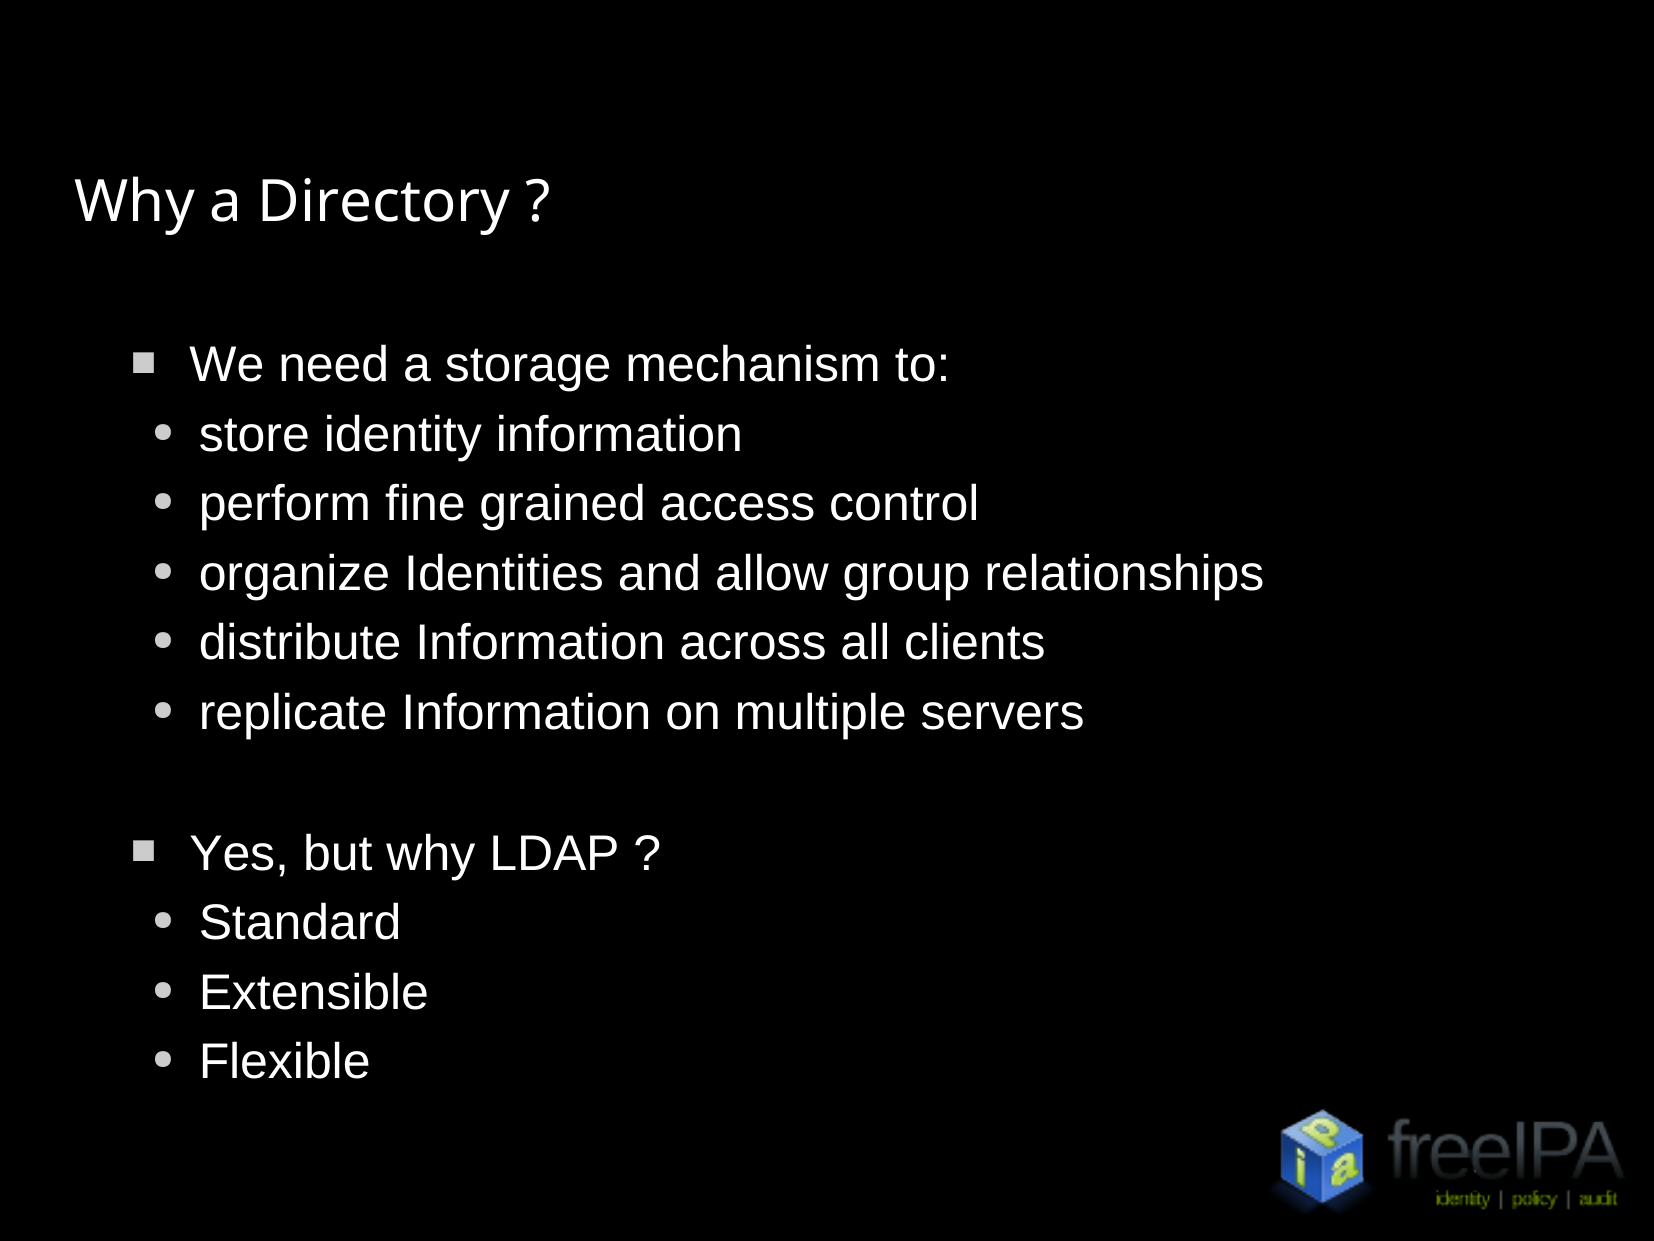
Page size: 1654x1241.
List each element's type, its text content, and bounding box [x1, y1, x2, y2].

title Why a Directory ? [74, 95, 1506, 303]
picture [1269, 1105, 1634, 1220]
list We need a storage mechanism to: store identity information perform fine grained access control organize Identities and allow group relationships distribute Information across all clients replicate Information on multiple servers Yes, but why LDAP ? Standard Extensible Flexible [77, 264, 1500, 1104]
